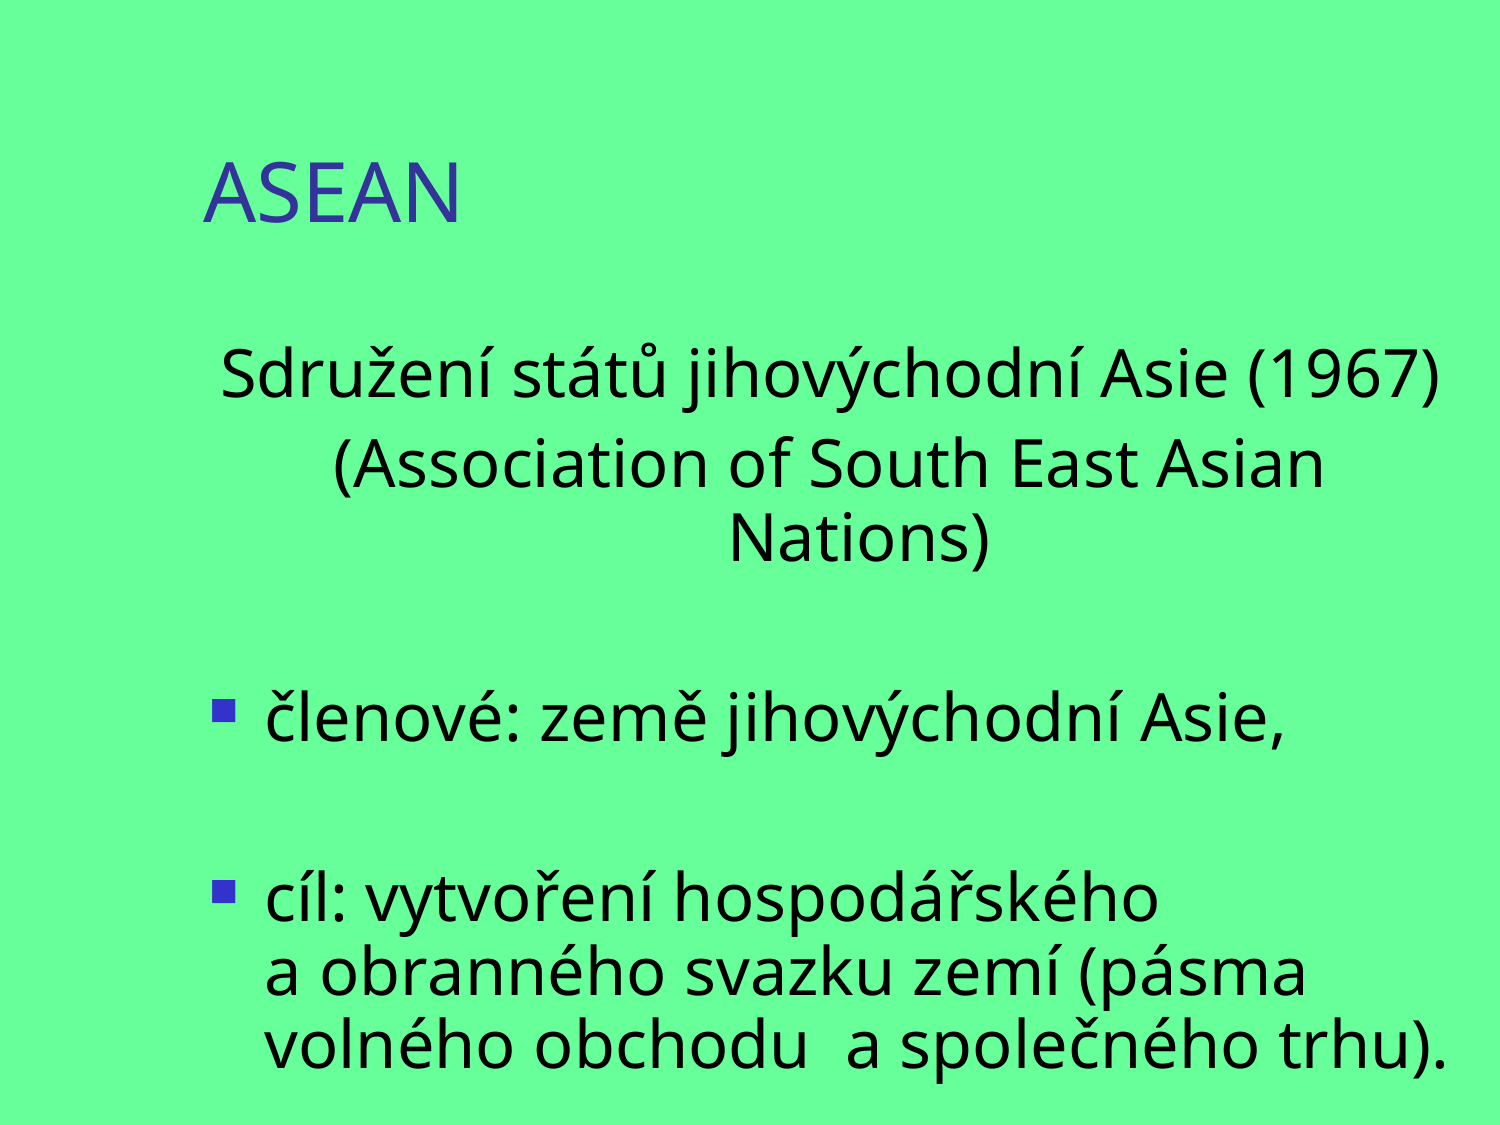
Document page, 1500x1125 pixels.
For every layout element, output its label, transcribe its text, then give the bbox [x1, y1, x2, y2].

title ASEAN [188, 7, 1467, 248]
list Sdružení států jihovýchodní Asie (1967) (Association of South East Asian Nations) členové: země jihovýchodní Asie, cíl: vytvoření hospodářského a obranného svazku zemí (pásma volného obchodu a společného trhu). [193, 331, 1469, 1109]
